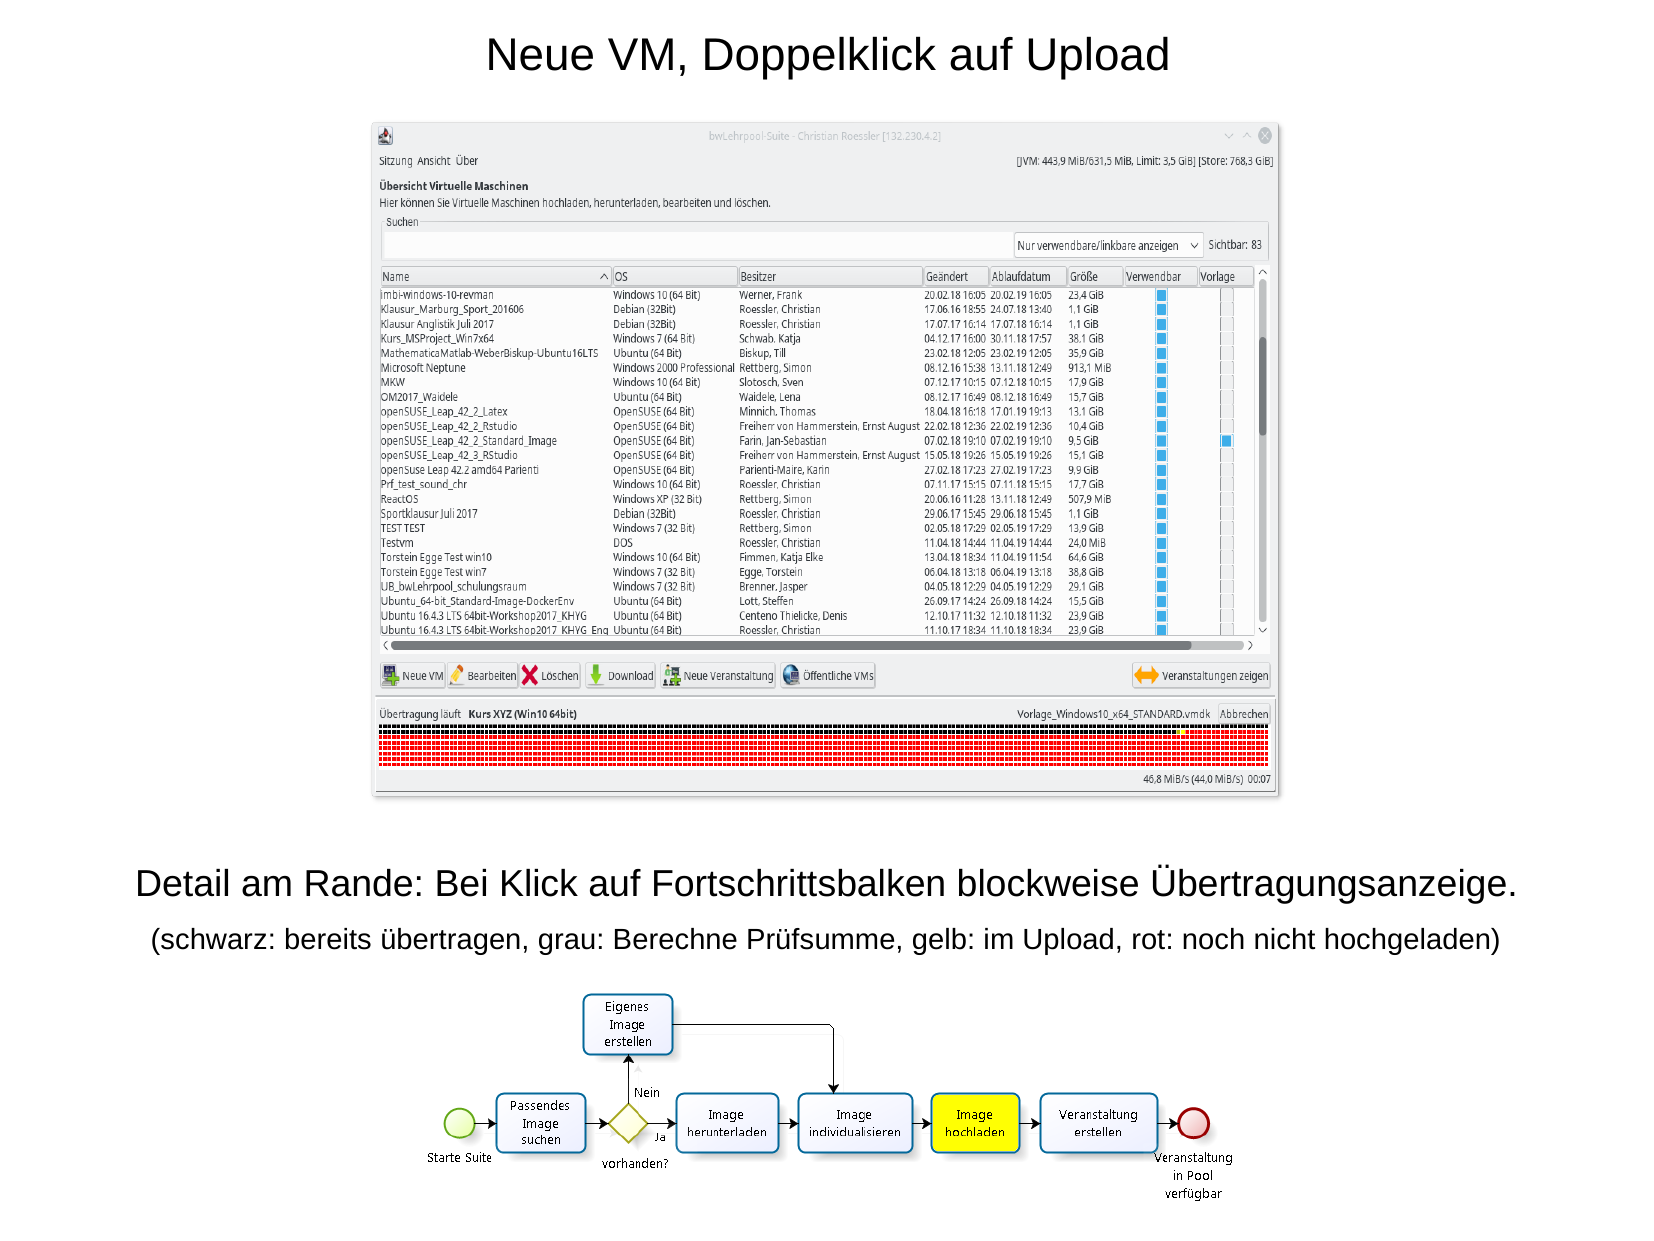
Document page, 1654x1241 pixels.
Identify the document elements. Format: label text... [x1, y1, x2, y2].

picture [366, 116, 1288, 807]
text_box Detail am Rande: Bei Klick auf Fortschrittsbalken blockweise Übertragungsanzeige. (schwarz: bereits übertragen, grau: Berechne Prüfsumme, gelb: im Upload, rot: noch nicht hochgeladen) [118, 854, 1536, 976]
picture [413, 977, 1241, 1215]
title Neue VM, Doppelklick auf Upload [84, 2, 1573, 107]
